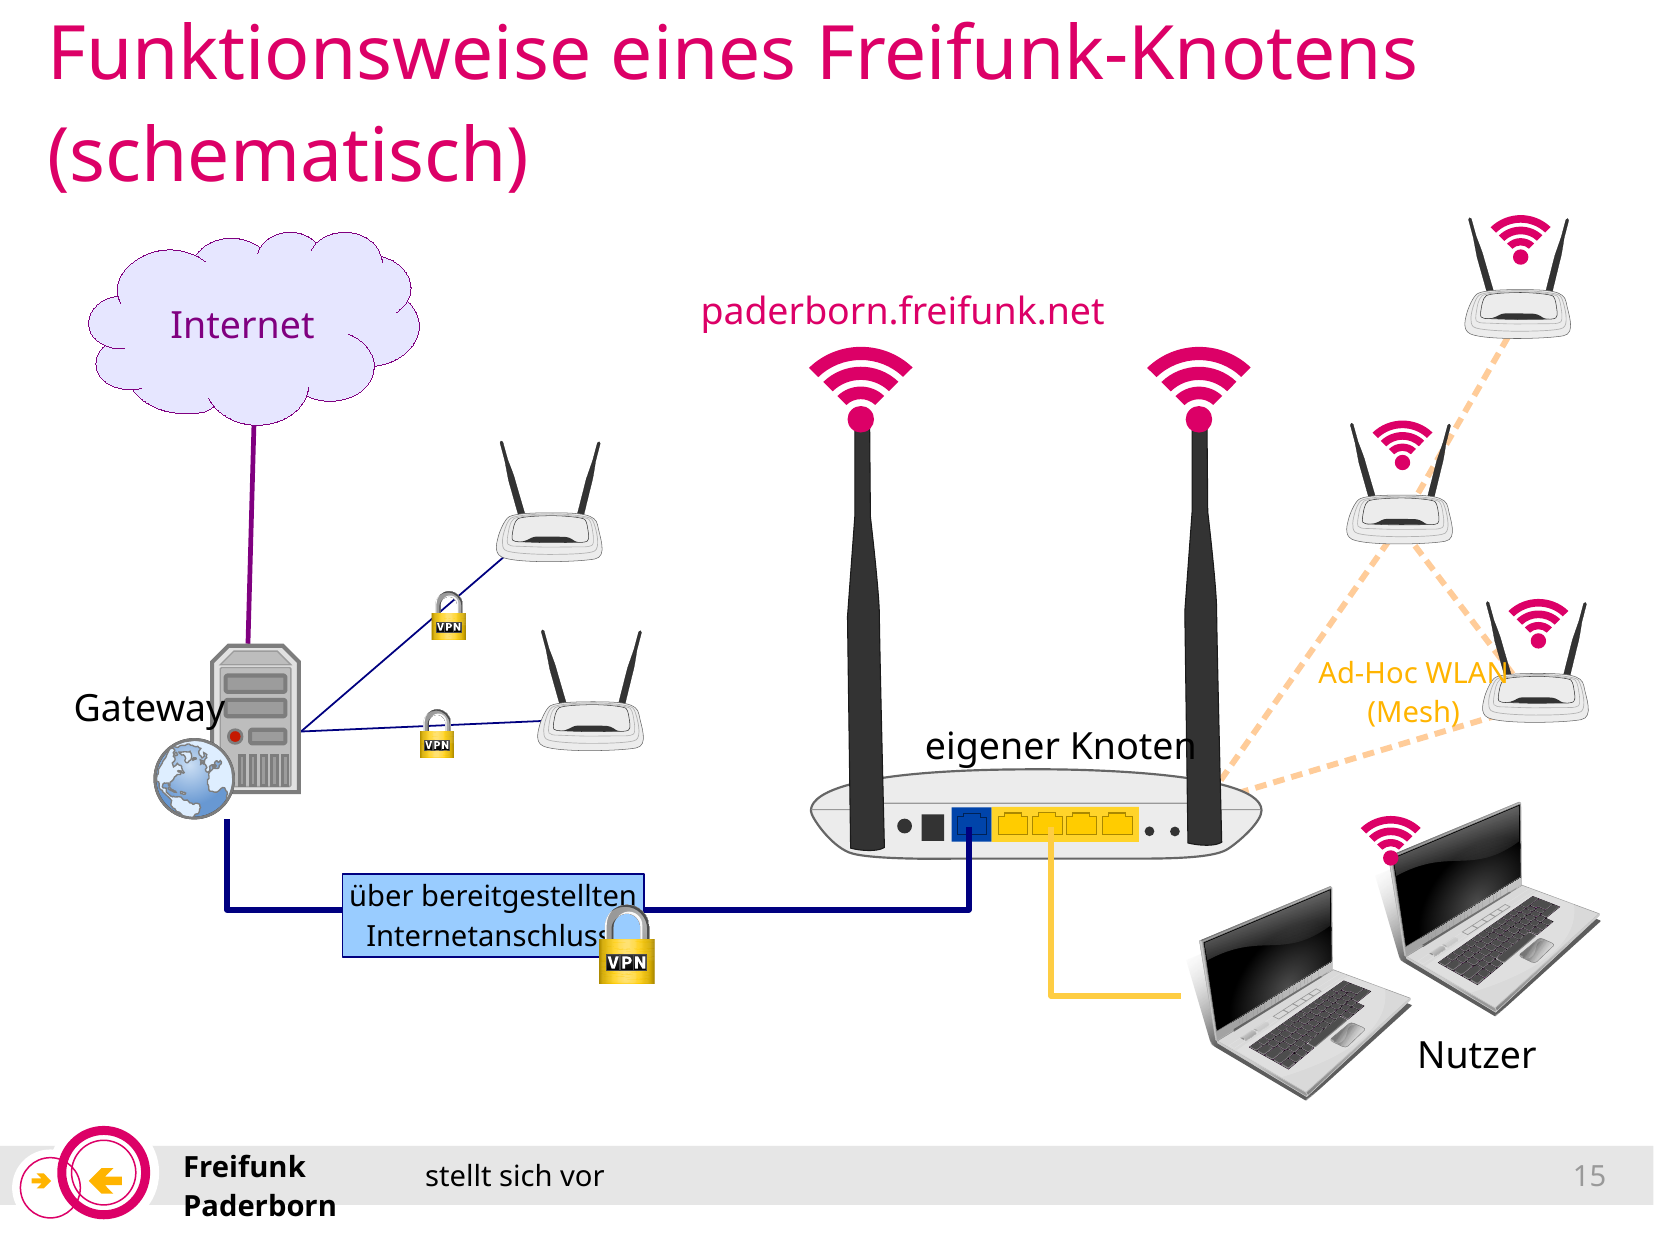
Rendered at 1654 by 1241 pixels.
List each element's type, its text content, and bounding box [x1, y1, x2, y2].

text_box Nutzer [1418, 1020, 1530, 1087]
text_box Internet [88, 232, 420, 426]
picture [153, 643, 302, 820]
picture [1476, 596, 1595, 728]
picture [597, 903, 656, 986]
picture [419, 708, 455, 759]
picture [791, 342, 1282, 881]
text_box eigener Knoten [909, 711, 1161, 779]
picture [1340, 418, 1459, 550]
text_box über bereitgestellten Internetanschluss [342, 874, 644, 957]
picture [531, 624, 650, 756]
text_box Ad-Hoc WLAN (Mesh) [1302, 643, 1495, 738]
title Funktionsweise eines Freifunk-Knotens (schematisch) [47, 45, 1607, 158]
picture [431, 590, 467, 641]
text_box paderborn.freifunk.net [685, 276, 1030, 343]
picture [1181, 801, 1607, 1107]
picture [490, 435, 609, 567]
picture [1458, 212, 1577, 344]
text_box Gateway [57, 673, 215, 740]
